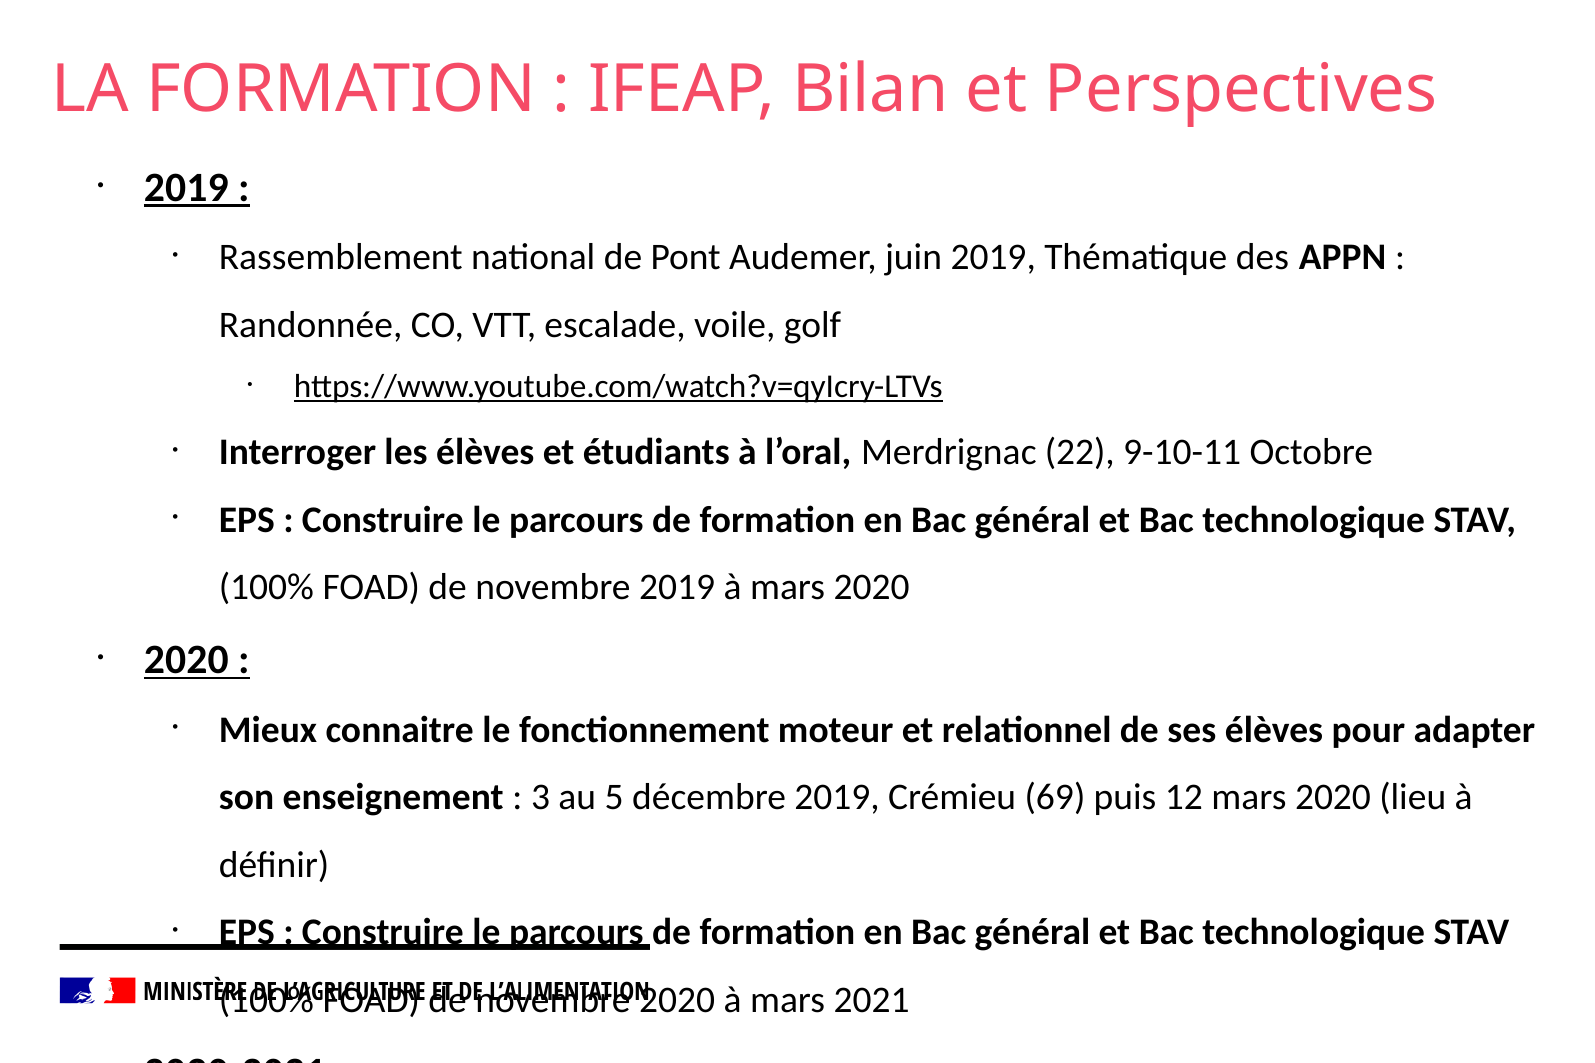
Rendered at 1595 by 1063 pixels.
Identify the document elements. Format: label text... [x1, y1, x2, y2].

picture [253, 990, 264, 1004]
picture [535, 996, 544, 1001]
picture [585, 996, 594, 1004]
picture [391, 991, 403, 1004]
picture [616, 996, 625, 1001]
picture [566, 996, 573, 1004]
picture [555, 996, 562, 1004]
picture [453, 996, 462, 1001]
picture [481, 996, 489, 1004]
picture [59, 944, 650, 1004]
picture [433, 996, 442, 1004]
picture [500, 996, 510, 1004]
picture [272, 990, 283, 1004]
picture [344, 991, 359, 1004]
title LA FORMATION : IFEAP, Bilan et Perspectives [36, 37, 1558, 230]
text_box 2019 : Rassemblement national de Pont Audemer, juin 2019, Thématique des APPN : Randonnée, CO, VTT, escalade, voile, golf https://www.youtube.com/watch?v=qyIcry-LTVs Interroger les élèves et étudiants à l’oral, Merdrignac (22), 9-10-11 Octobre EPS : Construire le parcours de formation en Bac général et Bac technologique STAV, (100% FOAD) de novembre 2019 à mars 2020 2020 : Mieux connaitre le fonctionnement moteur et relationnel de ses élèves pour adapter son enseignement : 3 au 5 décembre 2019, Crémieu (69) puis 12 mars 2020 (lieu à définir) EPS : Construire le parcours de formation en Bac général et Bac technologique STAV (100% FOAD) de novembre 2020 à mars 2021 2020-2021 : 3ème Rassemblement national des Enseignants EPS, thématique Activités artistiques [82, 127, 1569, 907]
picture [370, 992, 378, 1003]
